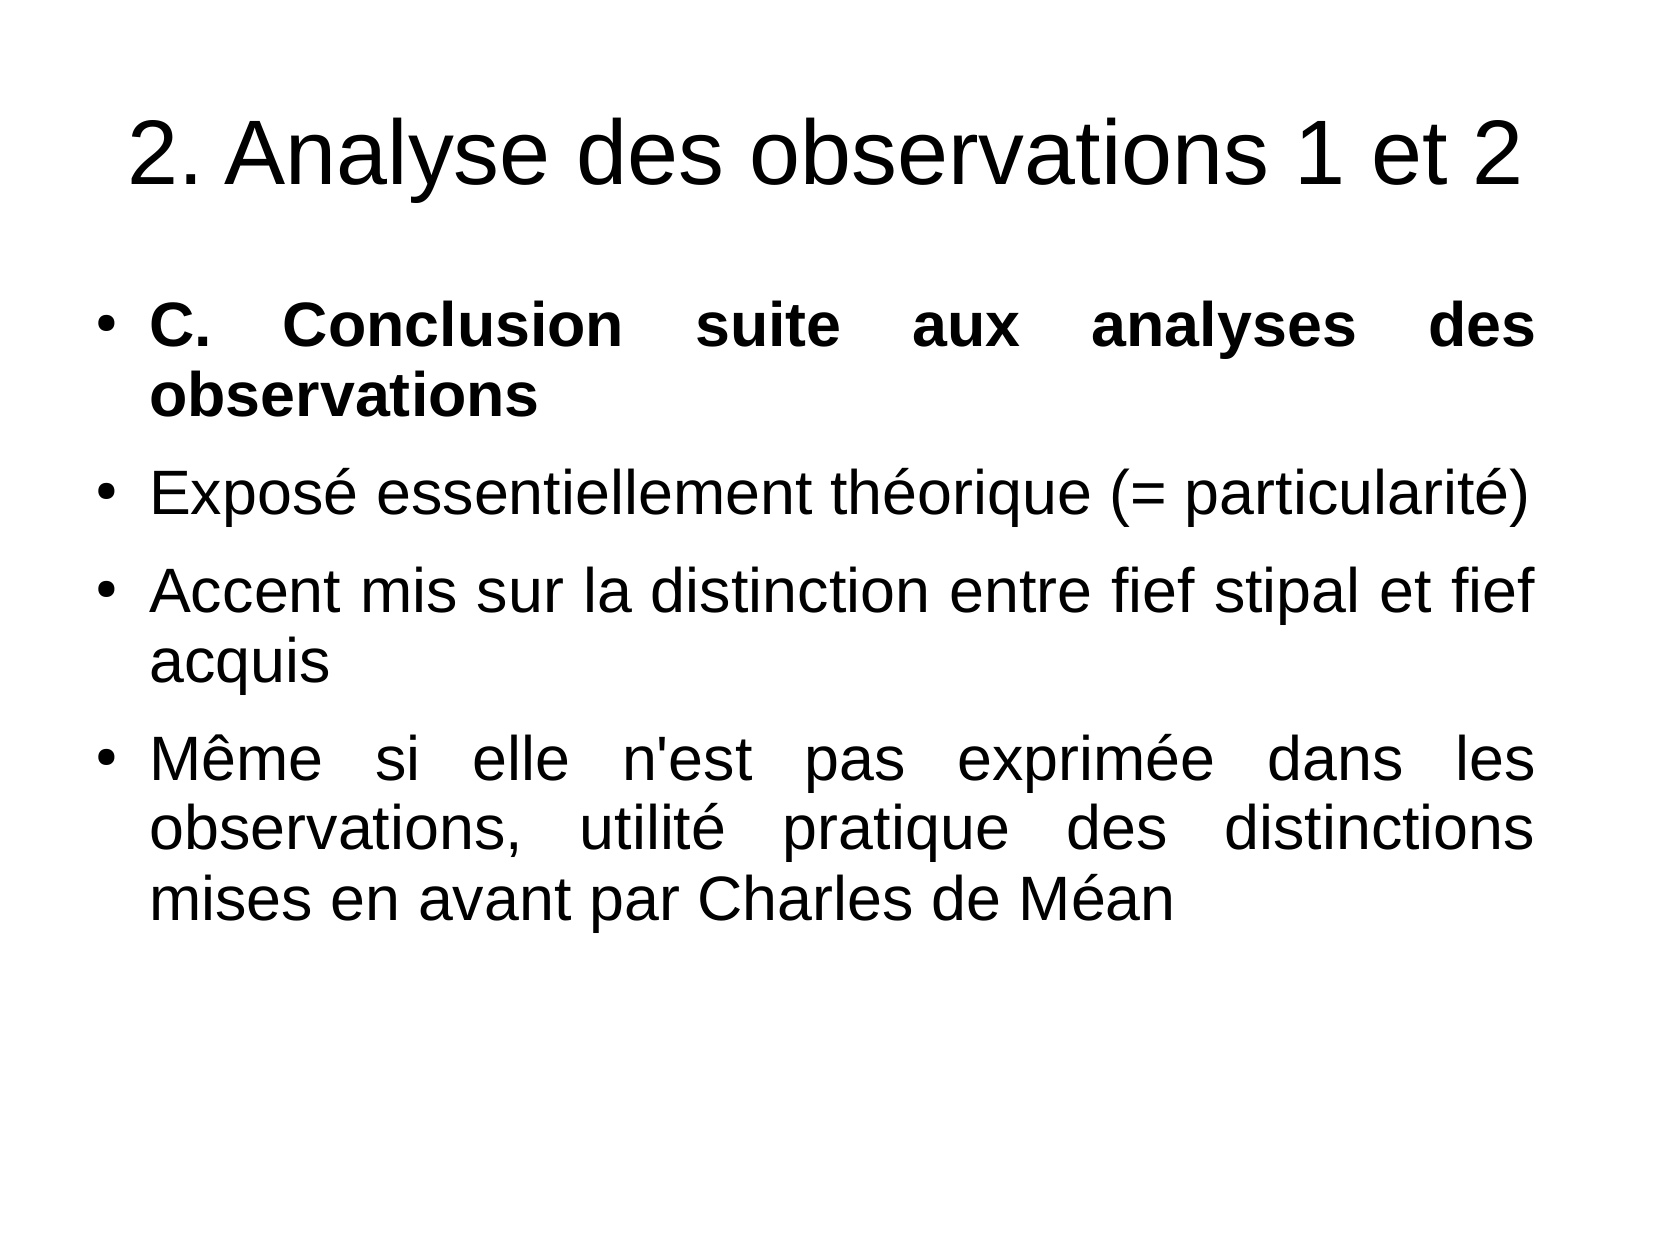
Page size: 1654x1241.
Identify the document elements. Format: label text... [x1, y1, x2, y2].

list C. Conclusion suite aux analyses des observations Exposé essentiellement théorique (= particularité) Accent mis sur la distinction entre fief stipal et fief acquis Même si elle n'est pas exprimée dans les observations, utilité pratique des distinctions mises en avant par Charles de Méan [82, 290, 1538, 1010]
title 2. Analyse des observations 1 et 2 [82, 49, 1571, 257]
